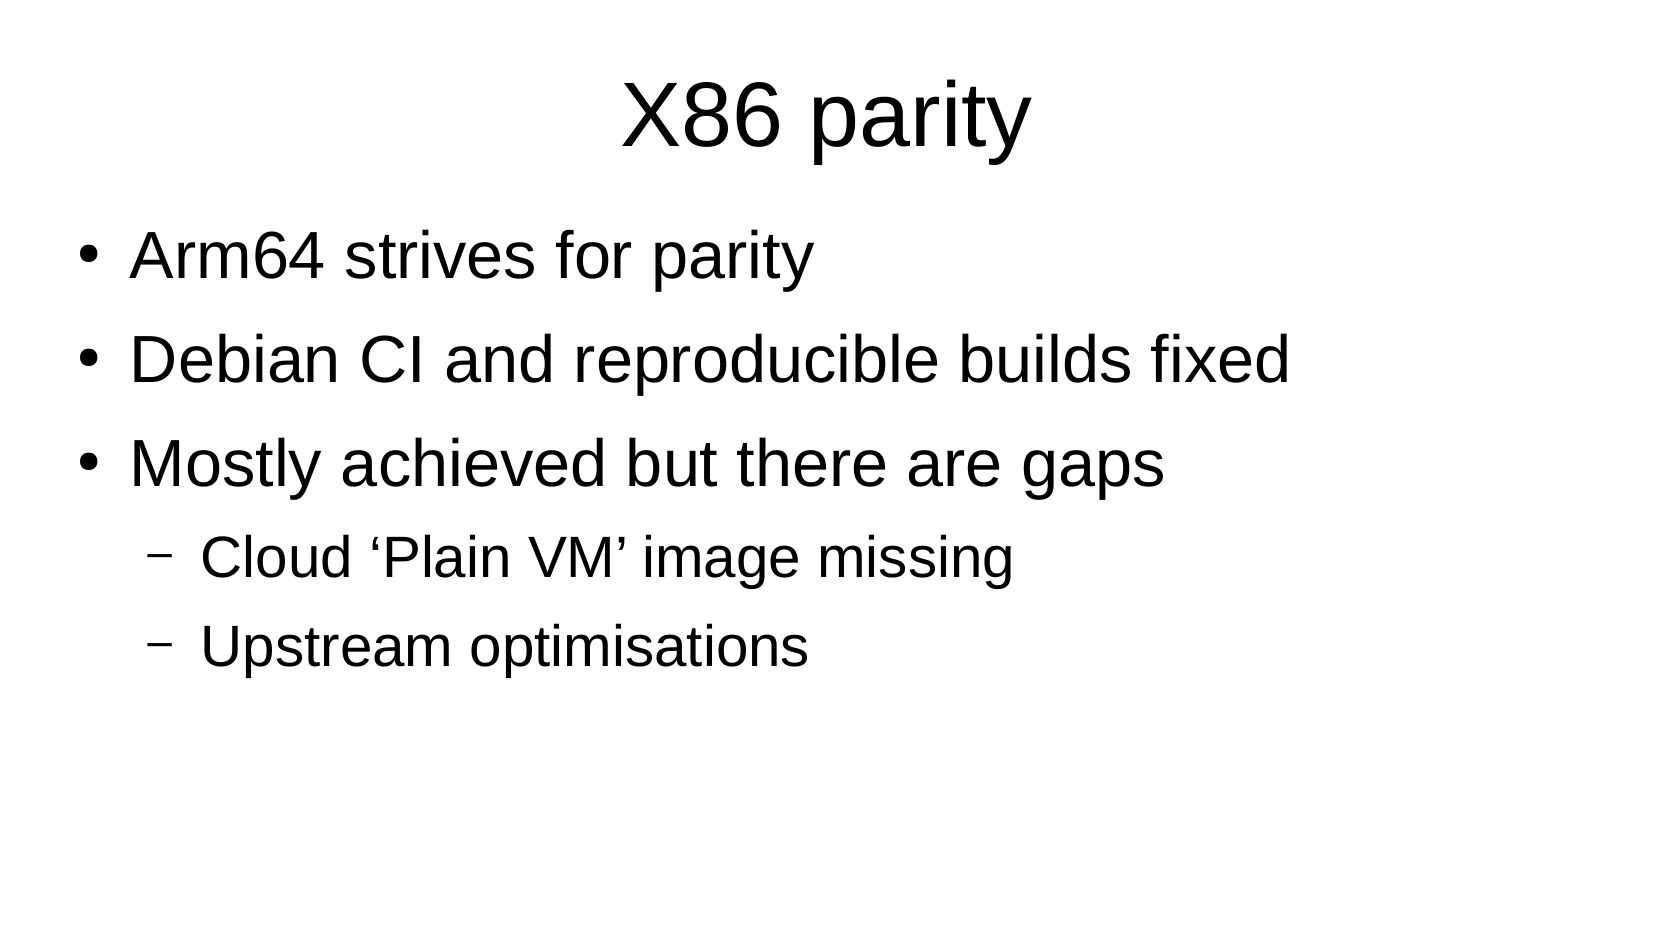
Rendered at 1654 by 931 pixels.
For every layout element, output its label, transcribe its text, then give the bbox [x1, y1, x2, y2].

list Arm64 strives for parity Debian CI and reproducible builds fixed Mostly achieved but there are gaps Cloud ‘Plain VM’ image missing Upstream optimisations [59, 217, 1548, 758]
title X86 parity [82, 37, 1571, 193]
